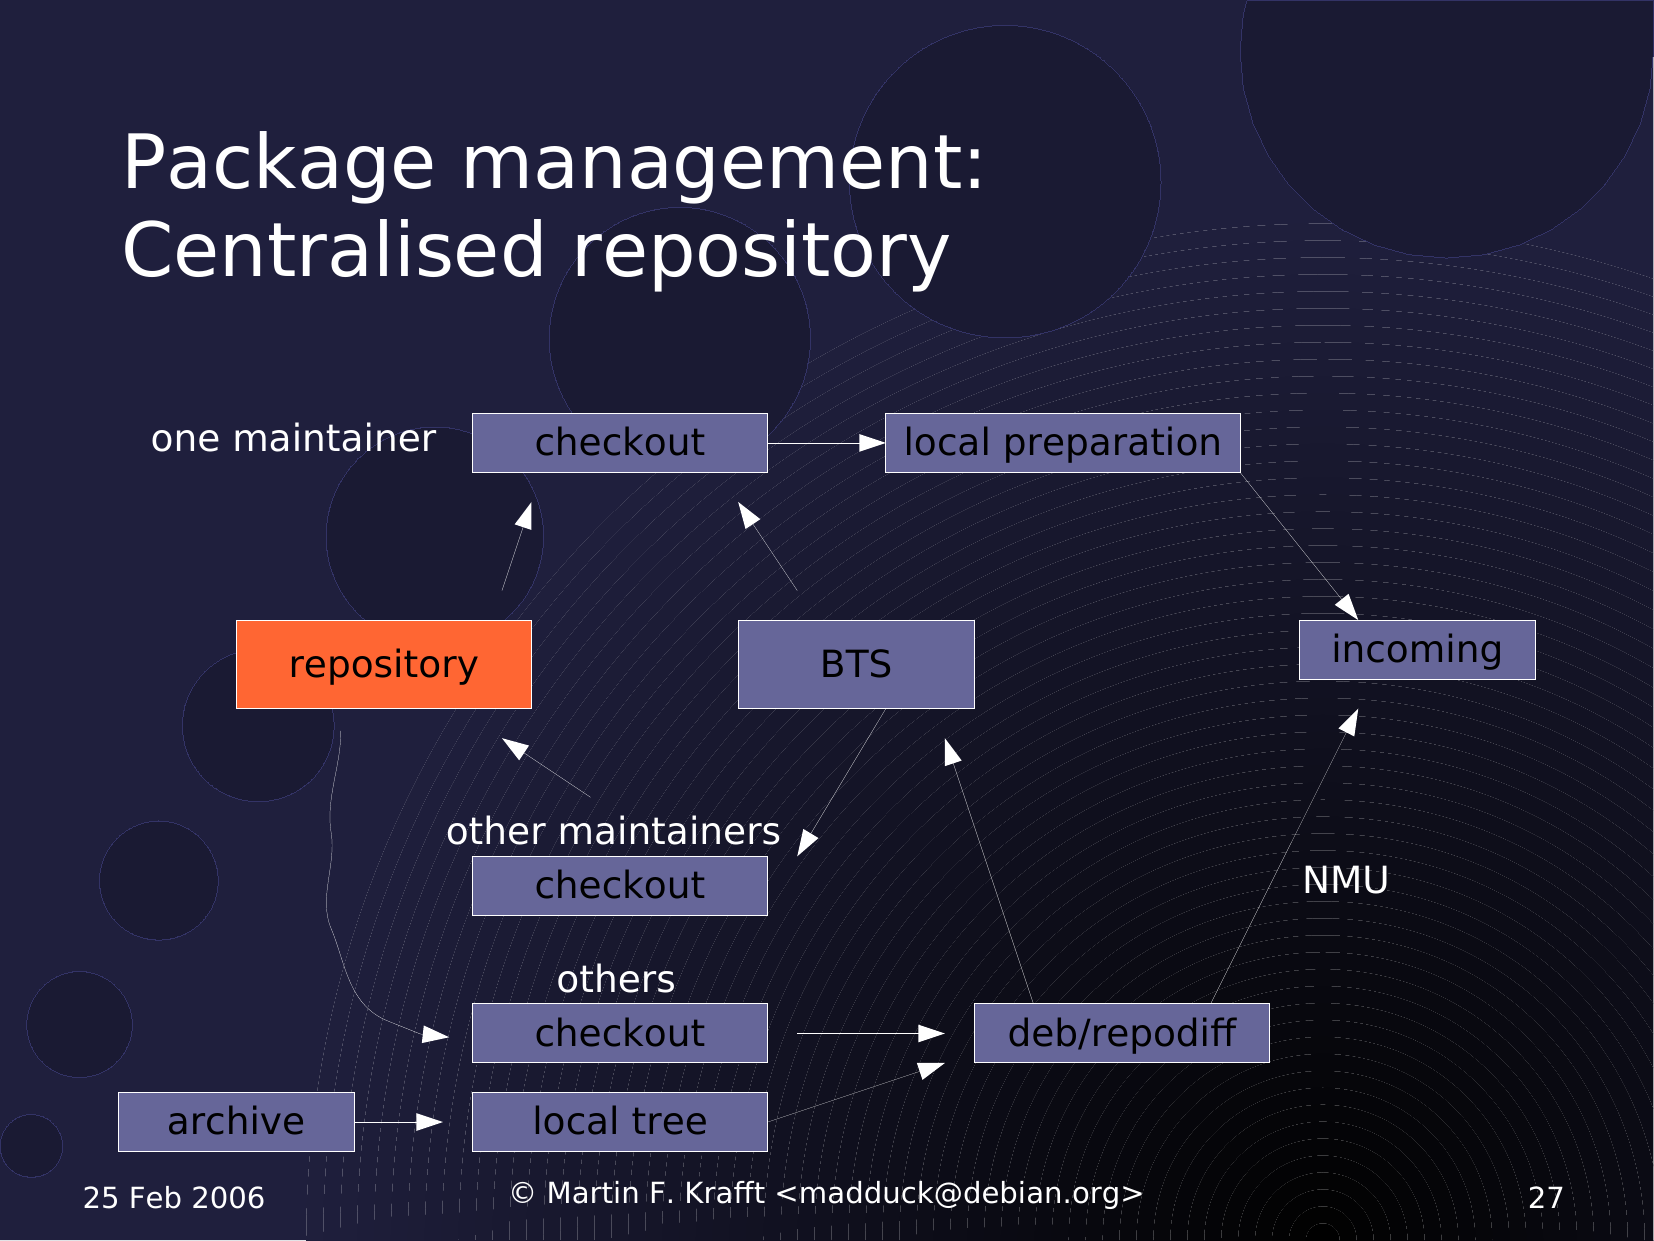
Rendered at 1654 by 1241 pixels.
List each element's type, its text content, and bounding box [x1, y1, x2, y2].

text_box other maintainers [442, 806, 785, 857]
text_box checkout [472, 413, 768, 473]
title Package management: Centralised repository [121, 102, 1534, 311]
text_box others [553, 954, 680, 1004]
text_box incoming [1299, 620, 1536, 680]
text_box NMU [1299, 856, 1393, 906]
text_box checkout [472, 857, 768, 916]
text_box one maintainer [147, 413, 440, 463]
text_box BTS [738, 620, 975, 709]
text_box local tree [472, 1092, 768, 1152]
text_box deb/repodiff [974, 1003, 1270, 1063]
text_box archive [118, 1092, 355, 1152]
text_box local preparation [885, 413, 1241, 473]
text_box repository [236, 620, 532, 709]
text_box checkout [472, 1003, 768, 1063]
